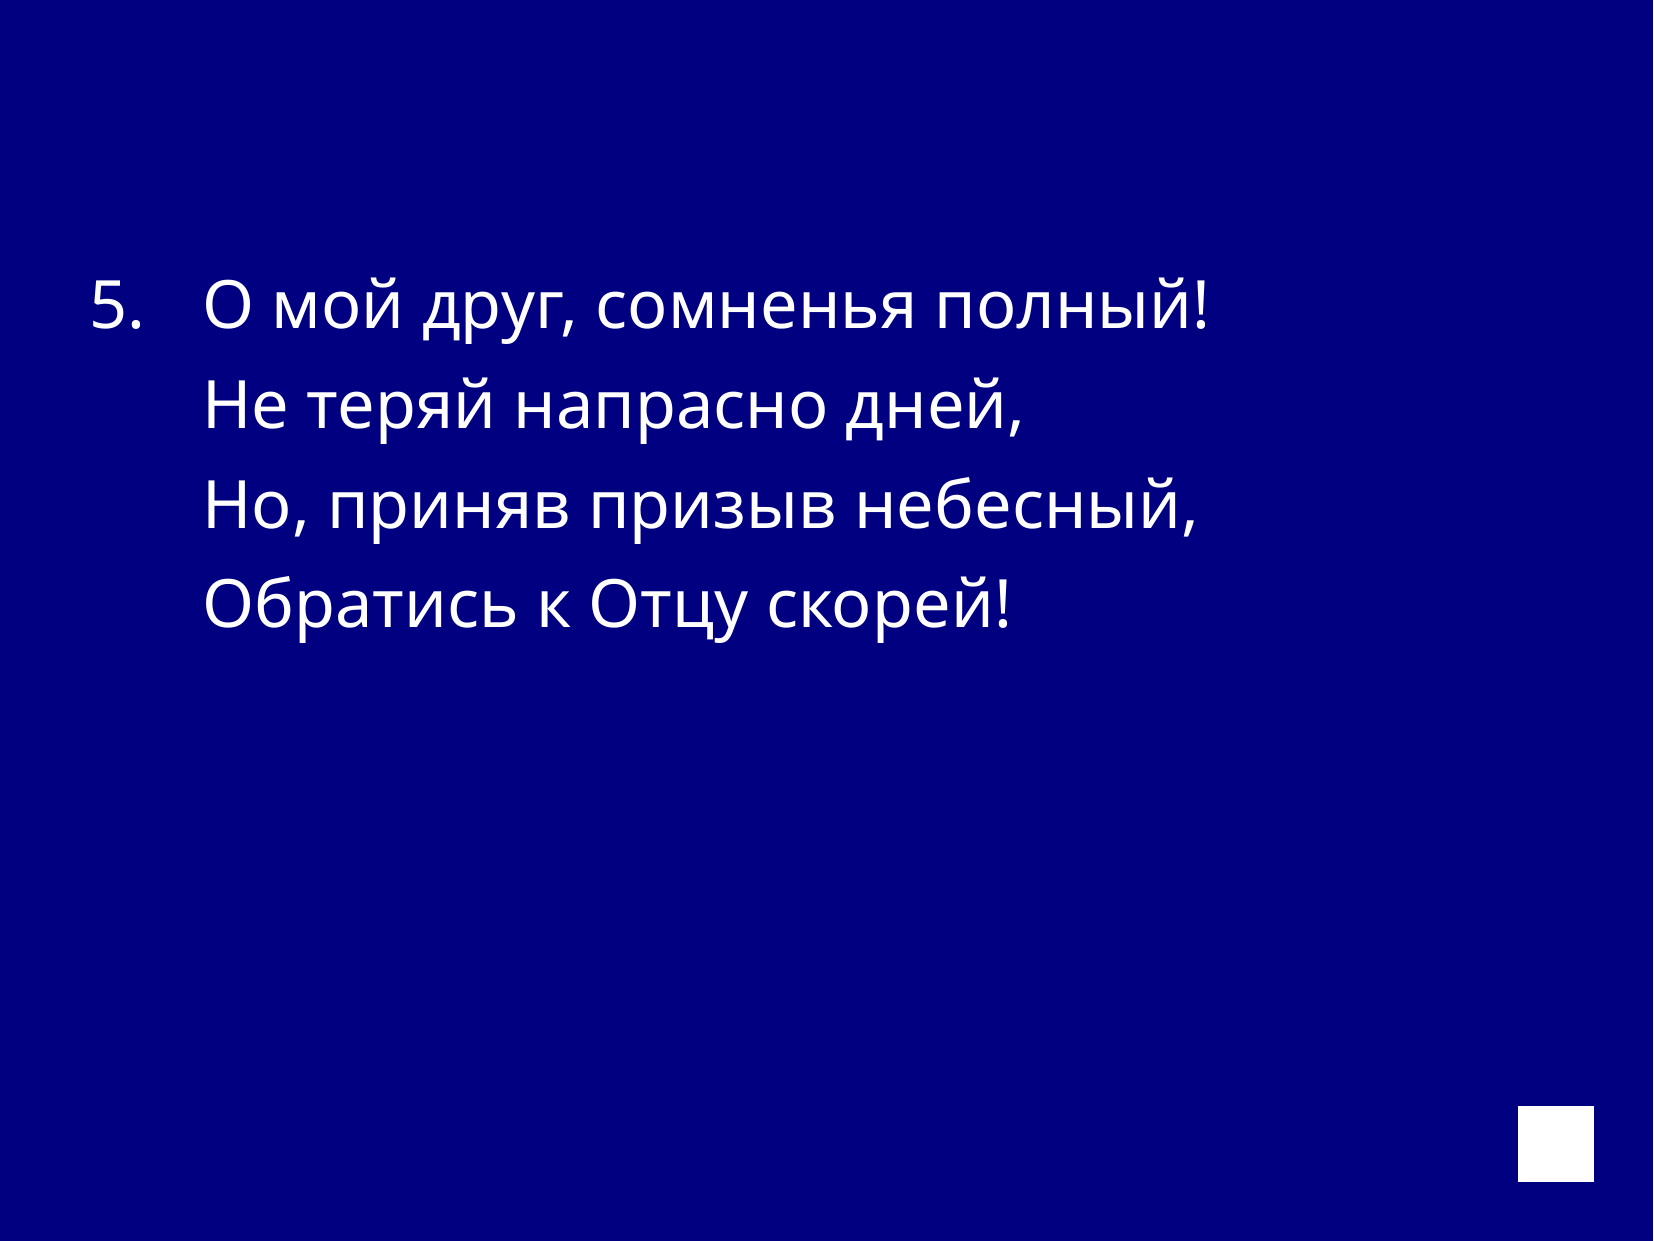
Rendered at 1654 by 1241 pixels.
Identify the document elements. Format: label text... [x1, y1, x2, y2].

text_box [1518, 1106, 1594, 1182]
text_box 5. О мой друг, сомненья полный! Не теряй напрасно дней, Но, приняв призыв небесный, Обратись к Отцу скорей! [75, 150, 1576, 1163]
